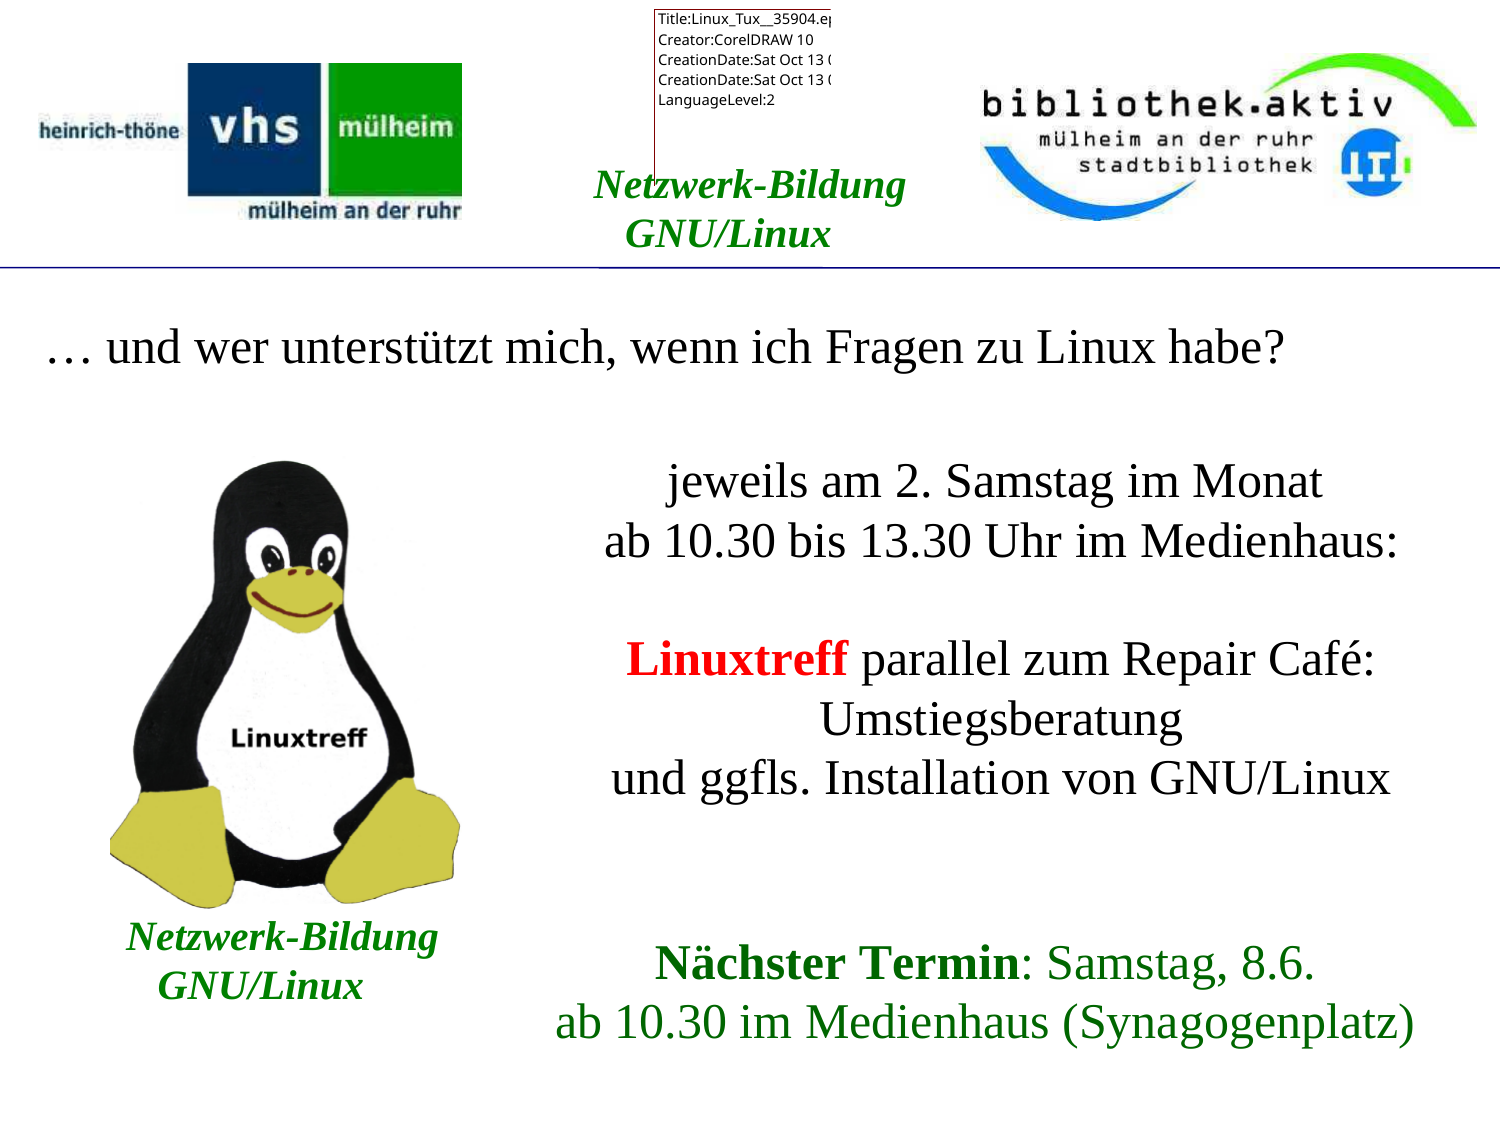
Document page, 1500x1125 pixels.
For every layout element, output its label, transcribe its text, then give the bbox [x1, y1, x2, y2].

text_box Nächster Termin: Samstag, 8.6. ab 10.30 im Medienhaus (Synagogenplatz) [503, 924, 1468, 1059]
text_box Netzwerk-Bildung GNU/Linux [578, 151, 934, 266]
picture [110, 456, 462, 913]
picture [980, 53, 1477, 221]
picture [653, 8, 831, 151]
text_box jeweils am 2. Samstag im Monat ab 10.30 bis 13.30 Uhr im Medienhaus: Linuxtreff parallel zum Repair Café: Umstiegsberatung und ggfls. Installation von GNU/Linux [545, 442, 1459, 814]
text_box Netzwerk-Bildung GNU/Linux [111, 913, 462, 1018]
picture [38, 63, 462, 220]
text_box … und wer unterstützt mich, wenn ich Fragen zu Linux habe? [29, 308, 1388, 443]
